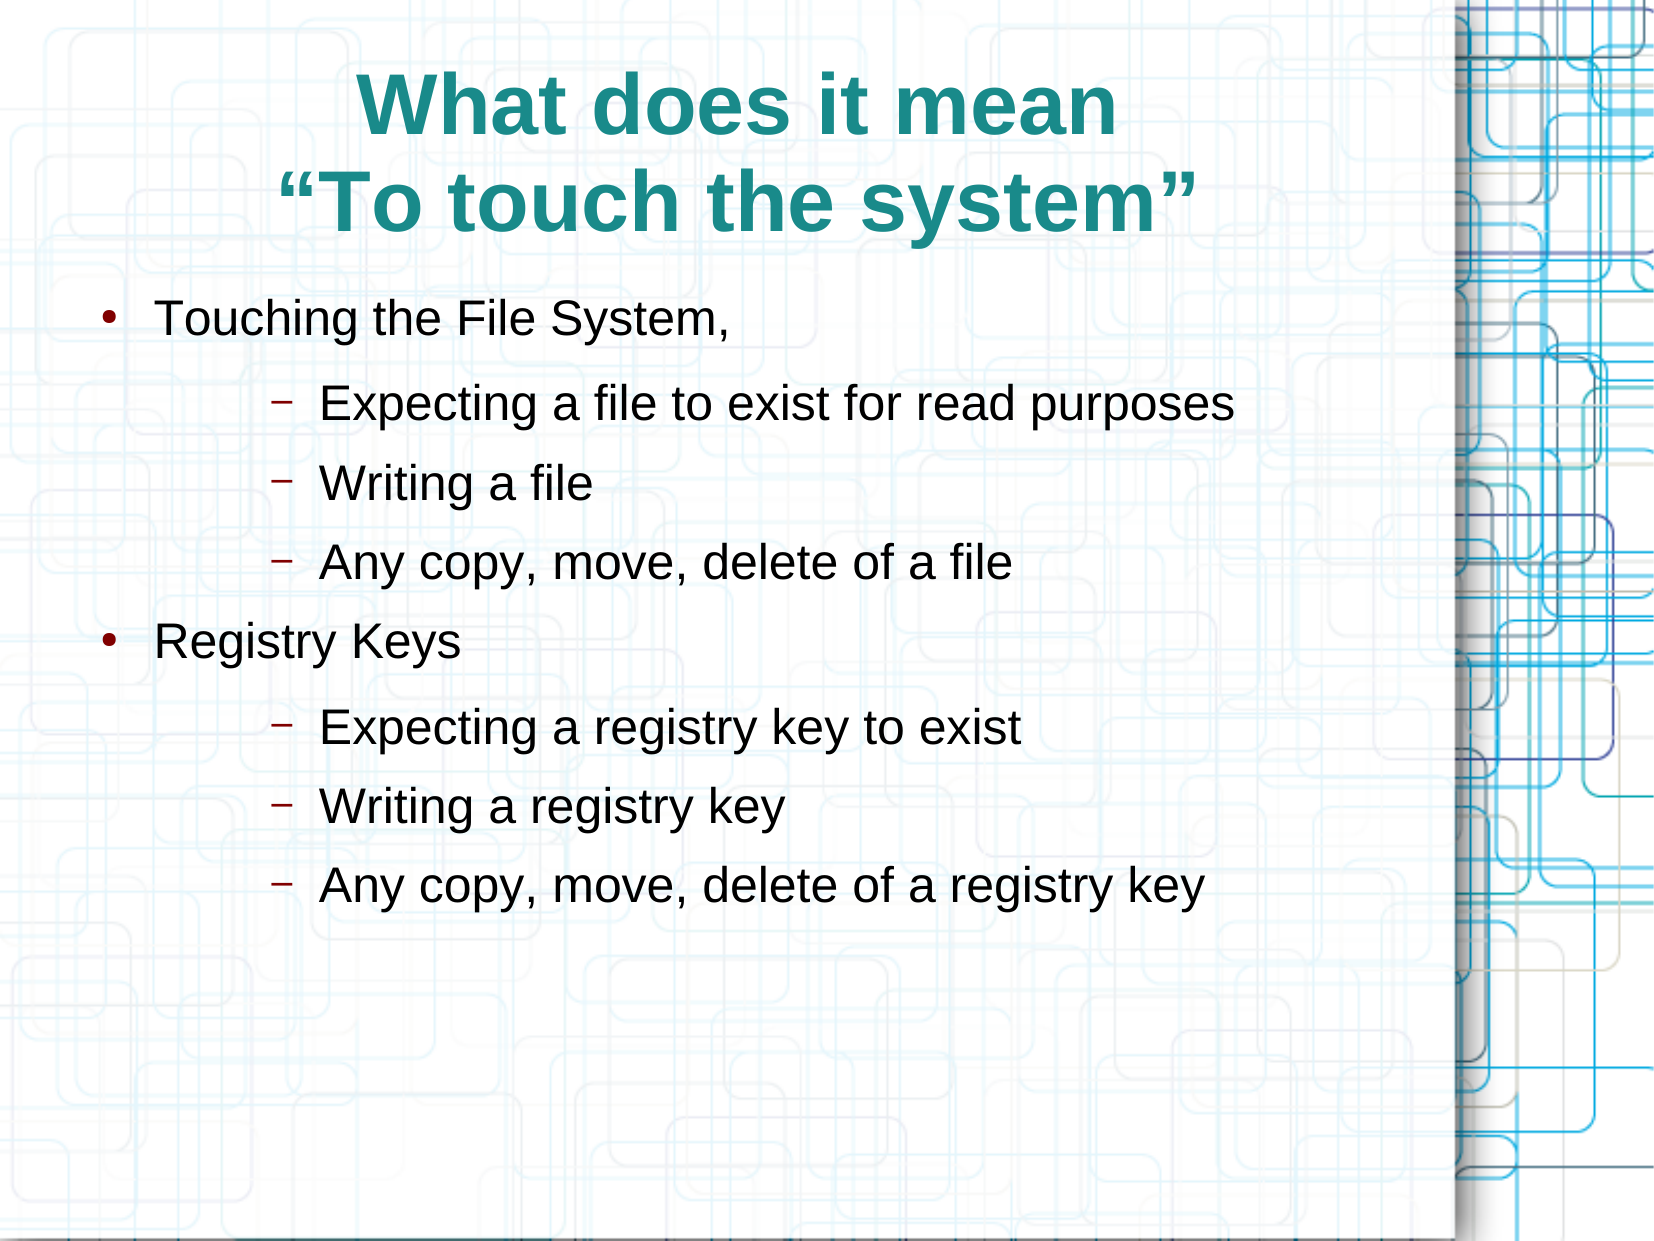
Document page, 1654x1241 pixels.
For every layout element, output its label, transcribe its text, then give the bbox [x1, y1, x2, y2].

title What does it mean “To touch the system” [59, 49, 1418, 257]
list Touching the File System, Expecting a file to exist for read purposes Writing a file Any copy, move, delete of a file Registry Keys Expecting a registry key to exist Writing a registry key Any copy, move, delete of a registry key [82, 290, 1418, 1109]
picture [0, 0, 1654, 1241]
